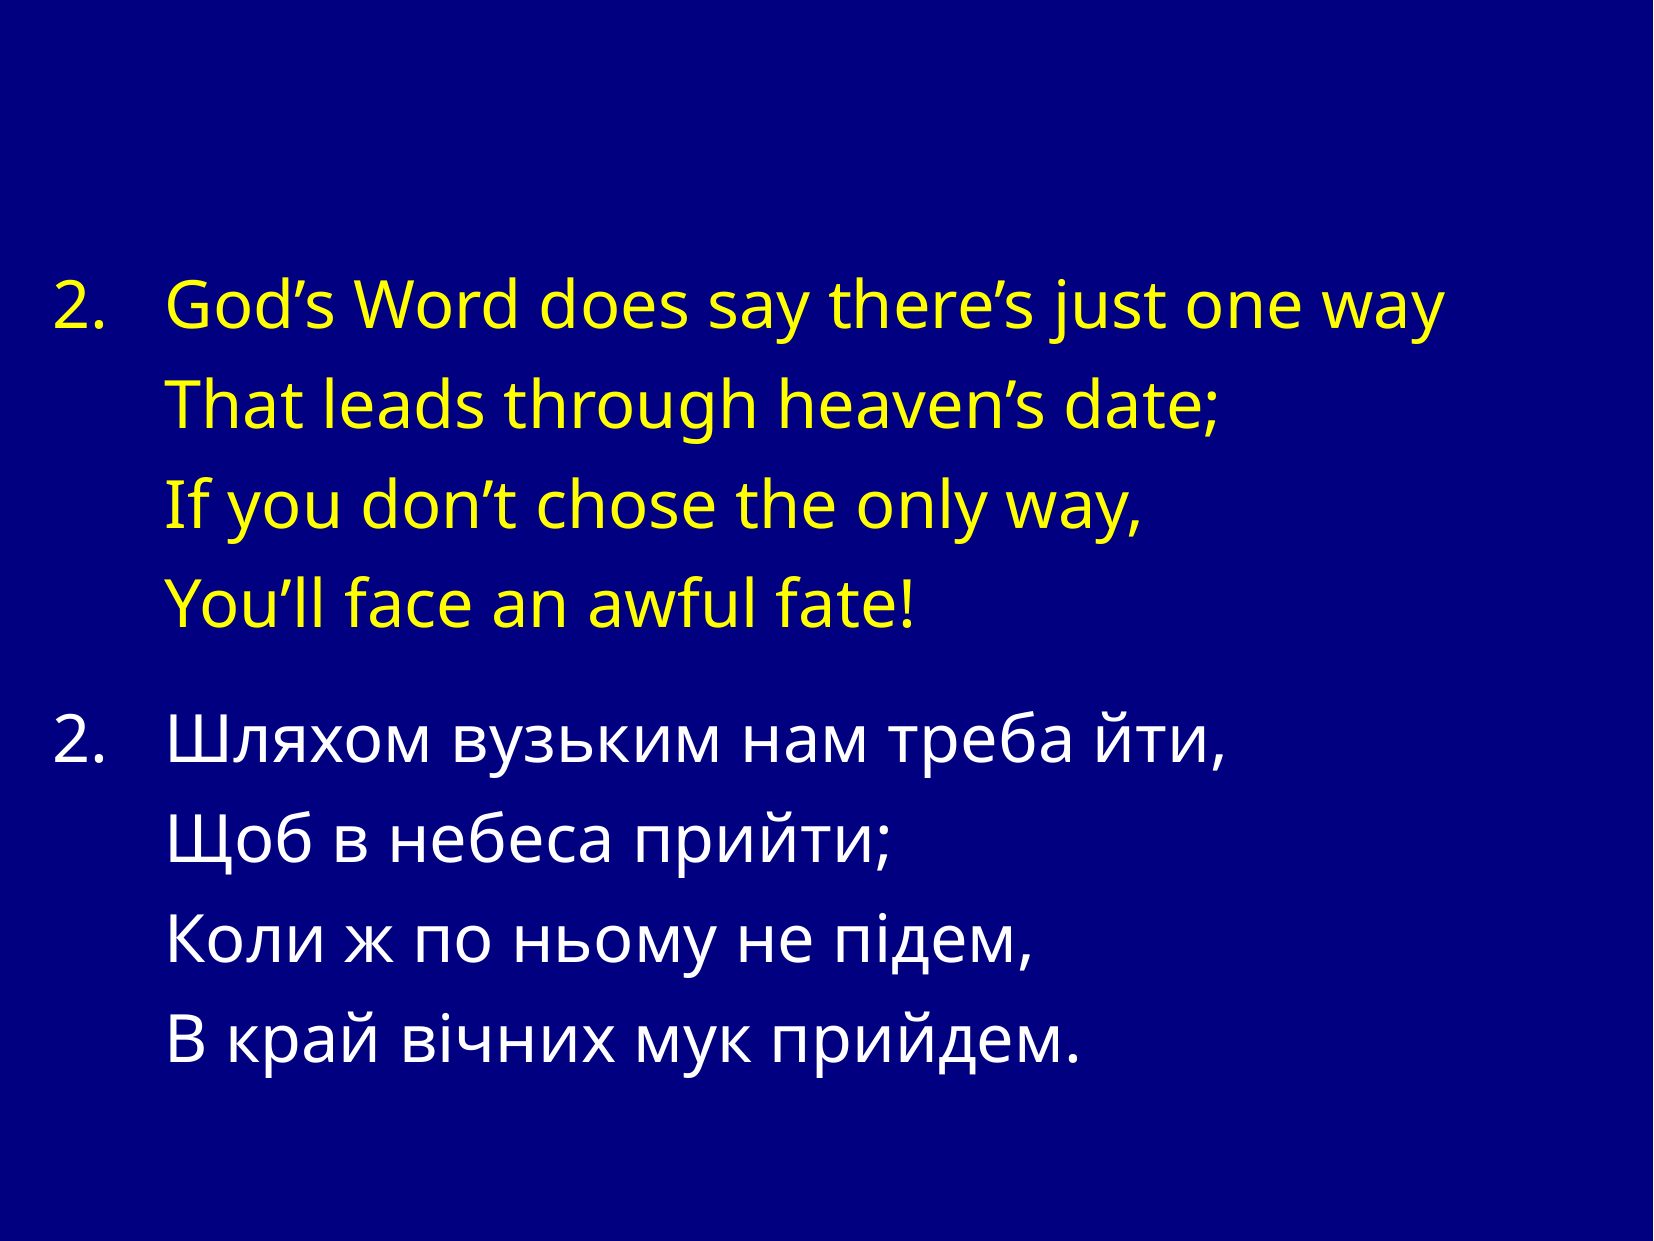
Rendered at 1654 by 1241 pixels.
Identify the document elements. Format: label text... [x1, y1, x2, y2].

text_box 2. God’s Word does say there’s just one way That leads through heaven’s date; If you don’t chose the only way, You’ll face an awful fate! [37, 150, 1651, 638]
text_box 2. Шляхом вузьким нам треба йти, Щоб в небеса прийти; Коли ж по ньому не підем, В край вічних мук прийдем. [37, 675, 1576, 1163]
